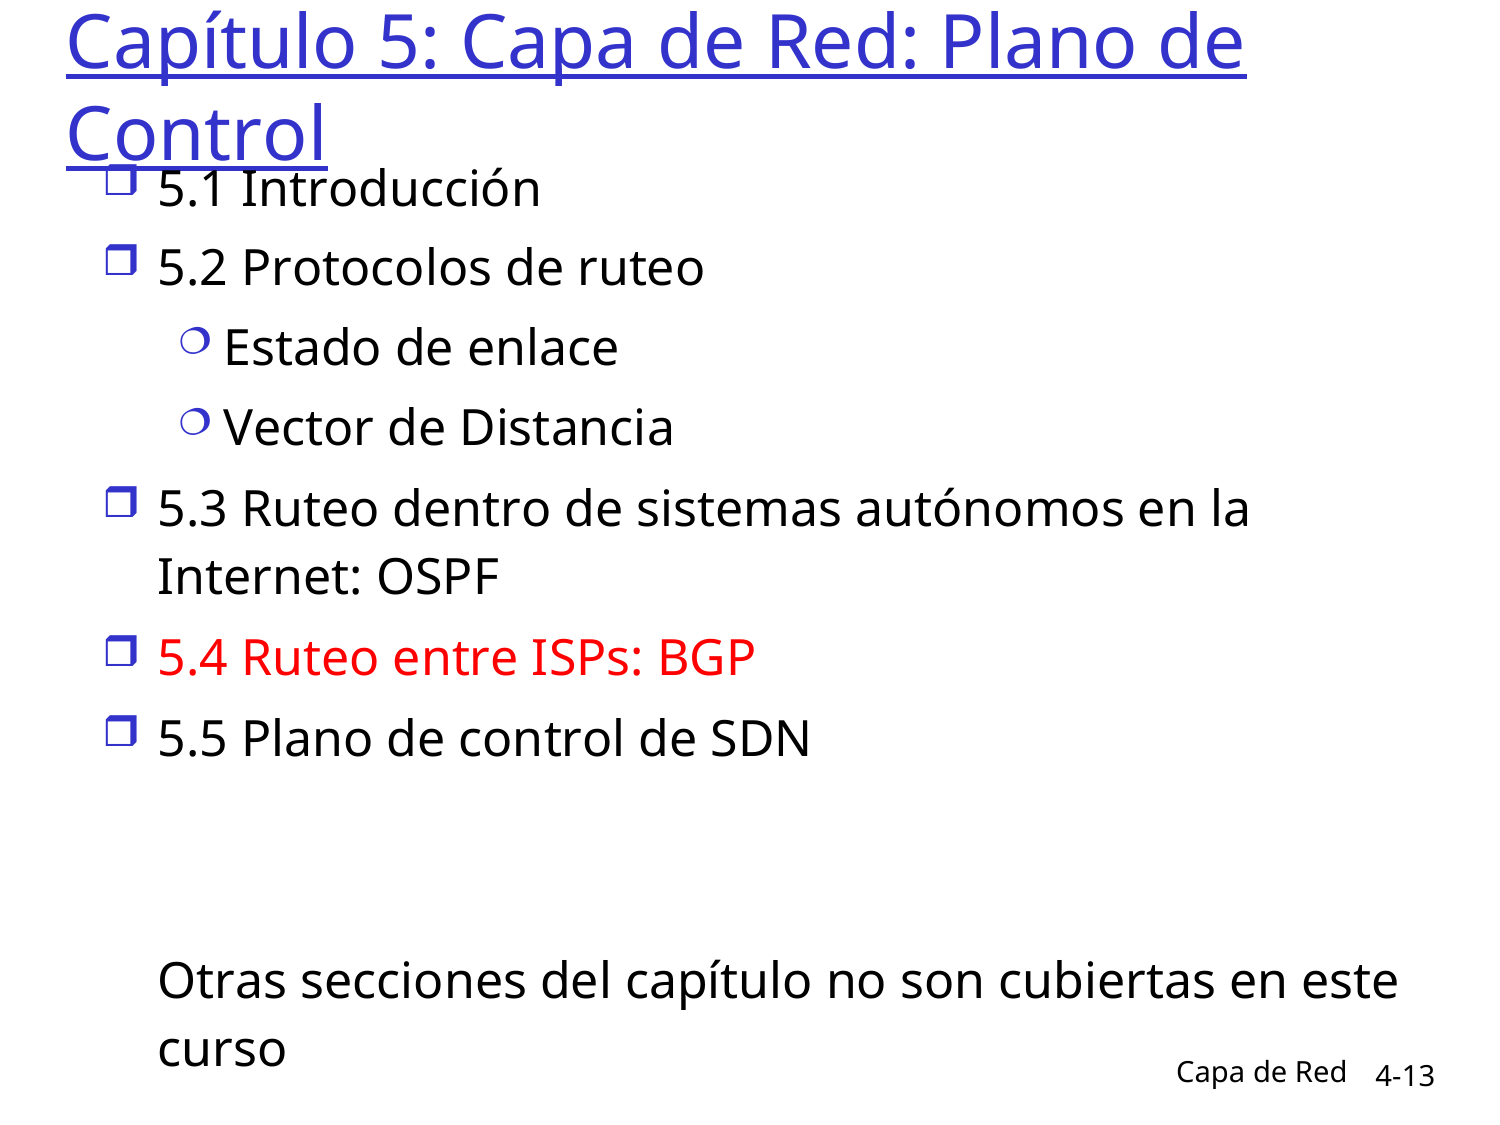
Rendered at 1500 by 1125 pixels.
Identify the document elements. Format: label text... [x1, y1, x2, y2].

list 5.1 Introducción 5.2 Protocolos de ruteo Estado de enlace Vector de Distancia 5.3 Ruteo dentro de sistemas autónomos en la Internet: OSPF 5.4 Ruteo entre ISPs: BGP 5.5 Plano de control de SDN Otras secciones del capítulo no son cubiertas en este curso [87, 149, 1463, 937]
title Capítulo 5: Capa de Red: Plano de Control [50, 0, 1473, 173]
